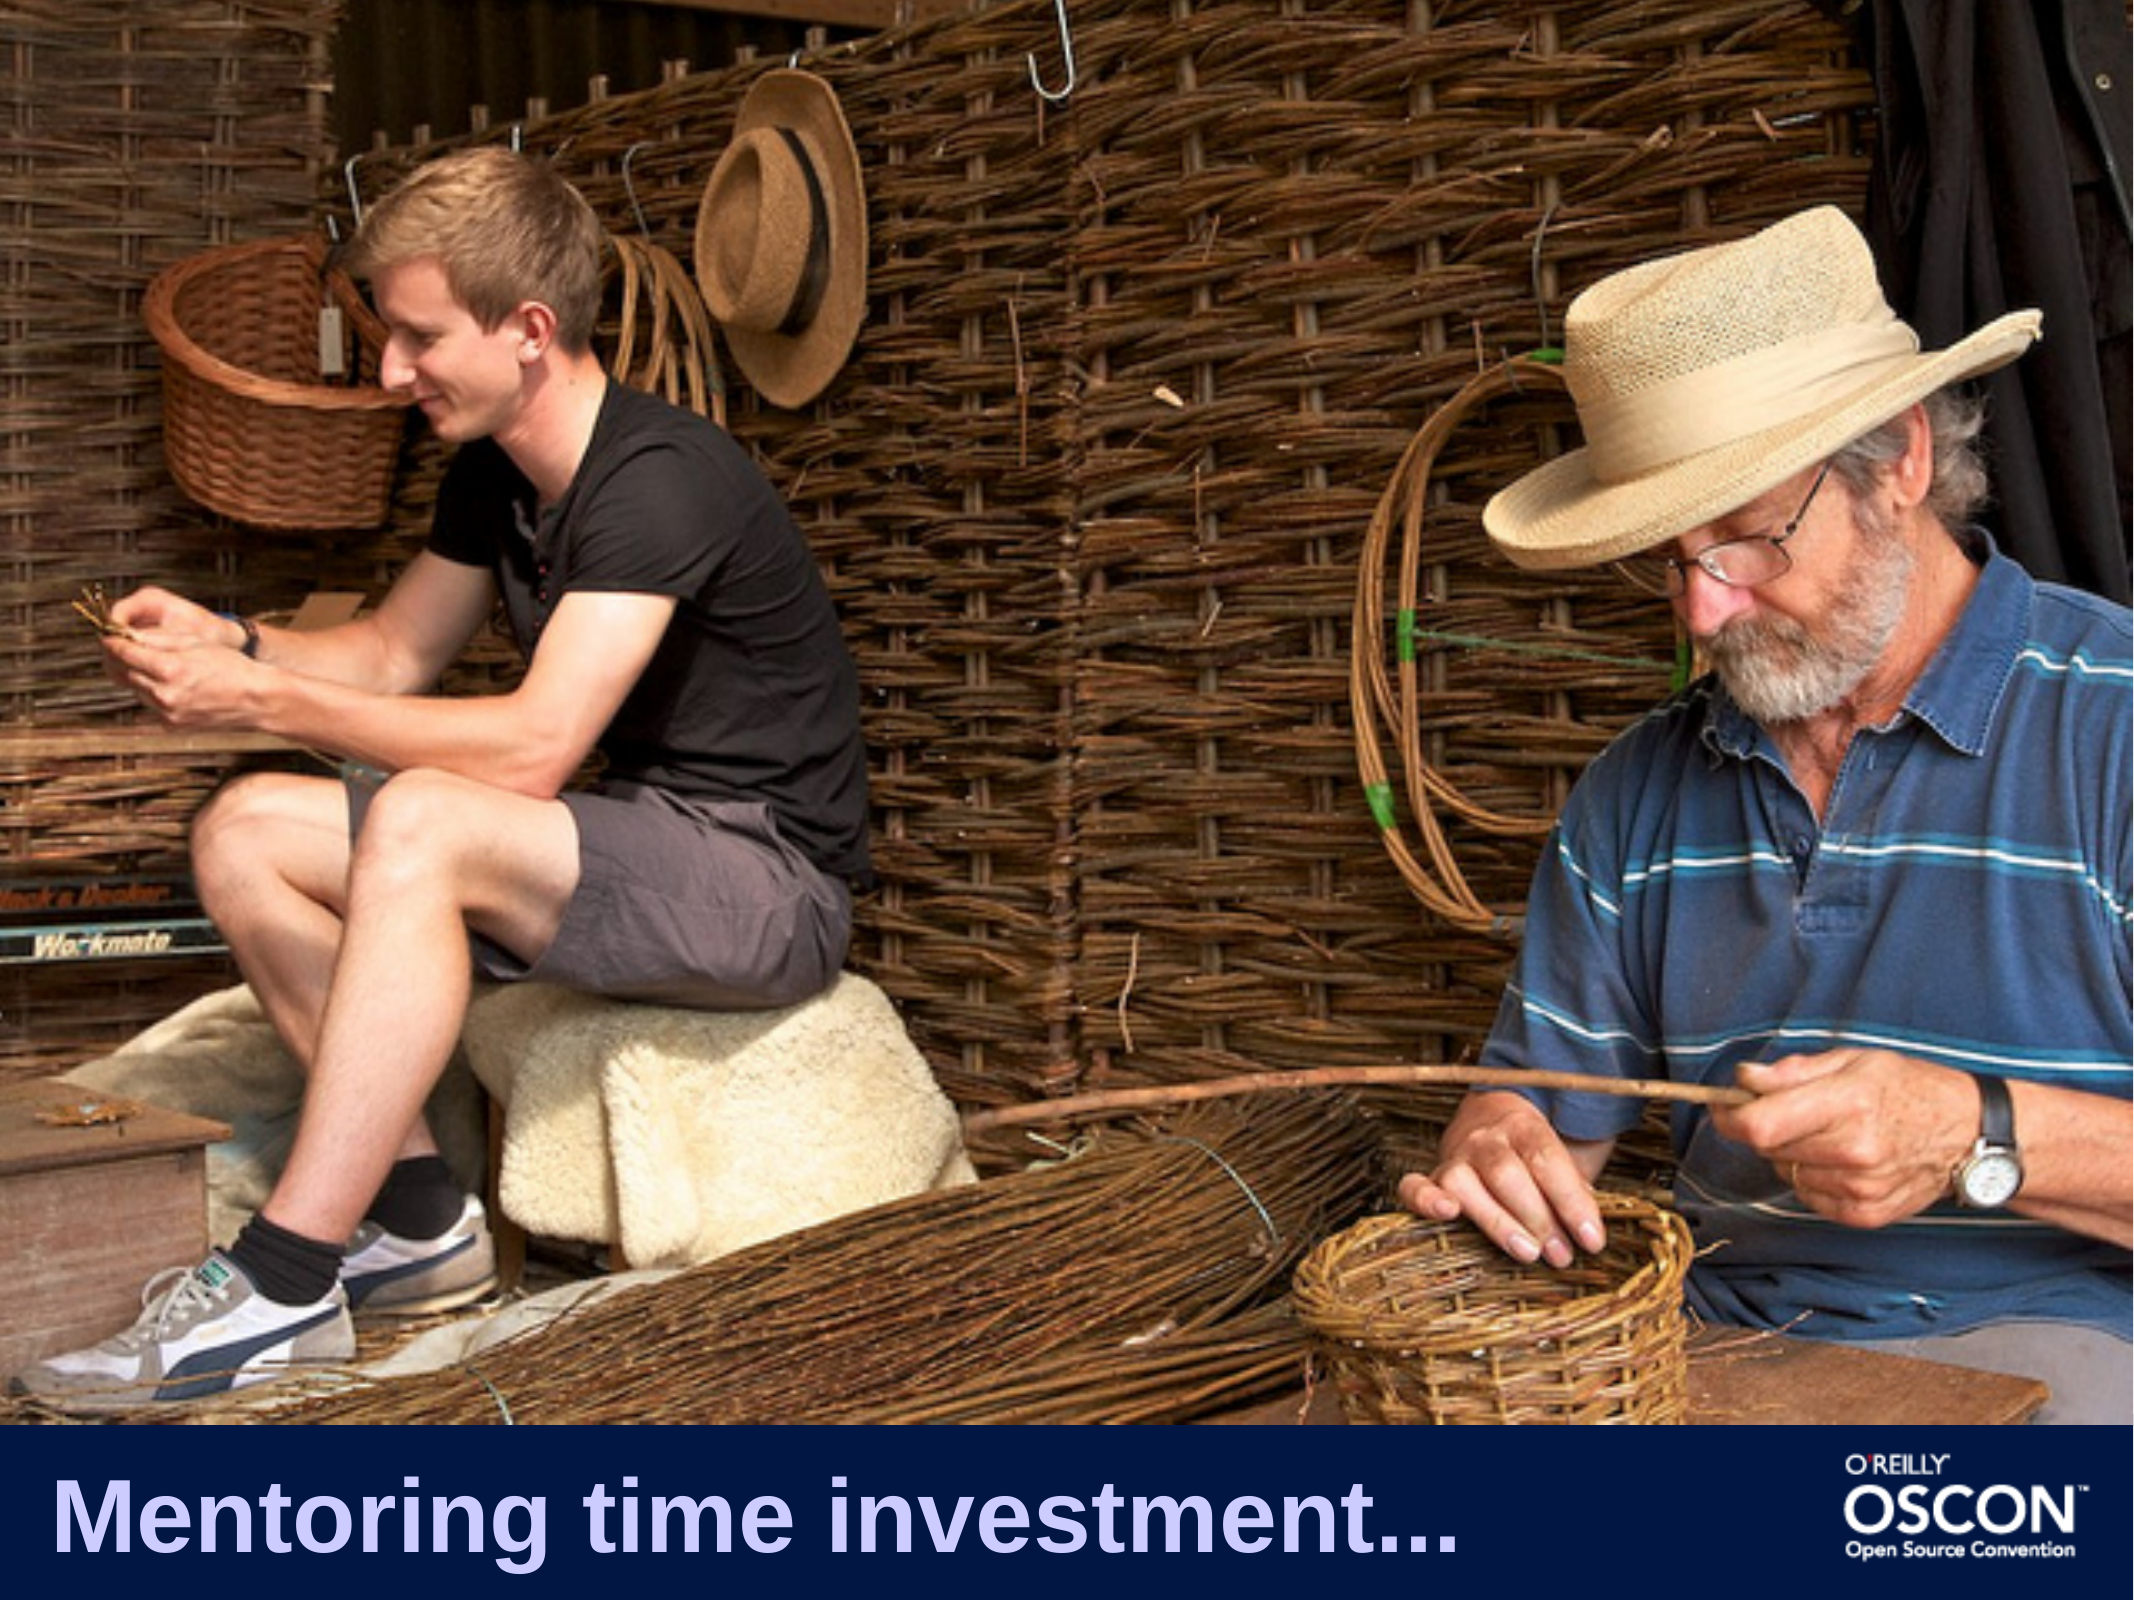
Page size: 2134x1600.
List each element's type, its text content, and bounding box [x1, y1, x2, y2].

picture [0, 0, 2134, 1600]
title Mentoring time investment... [41, 1432, 2094, 1600]
